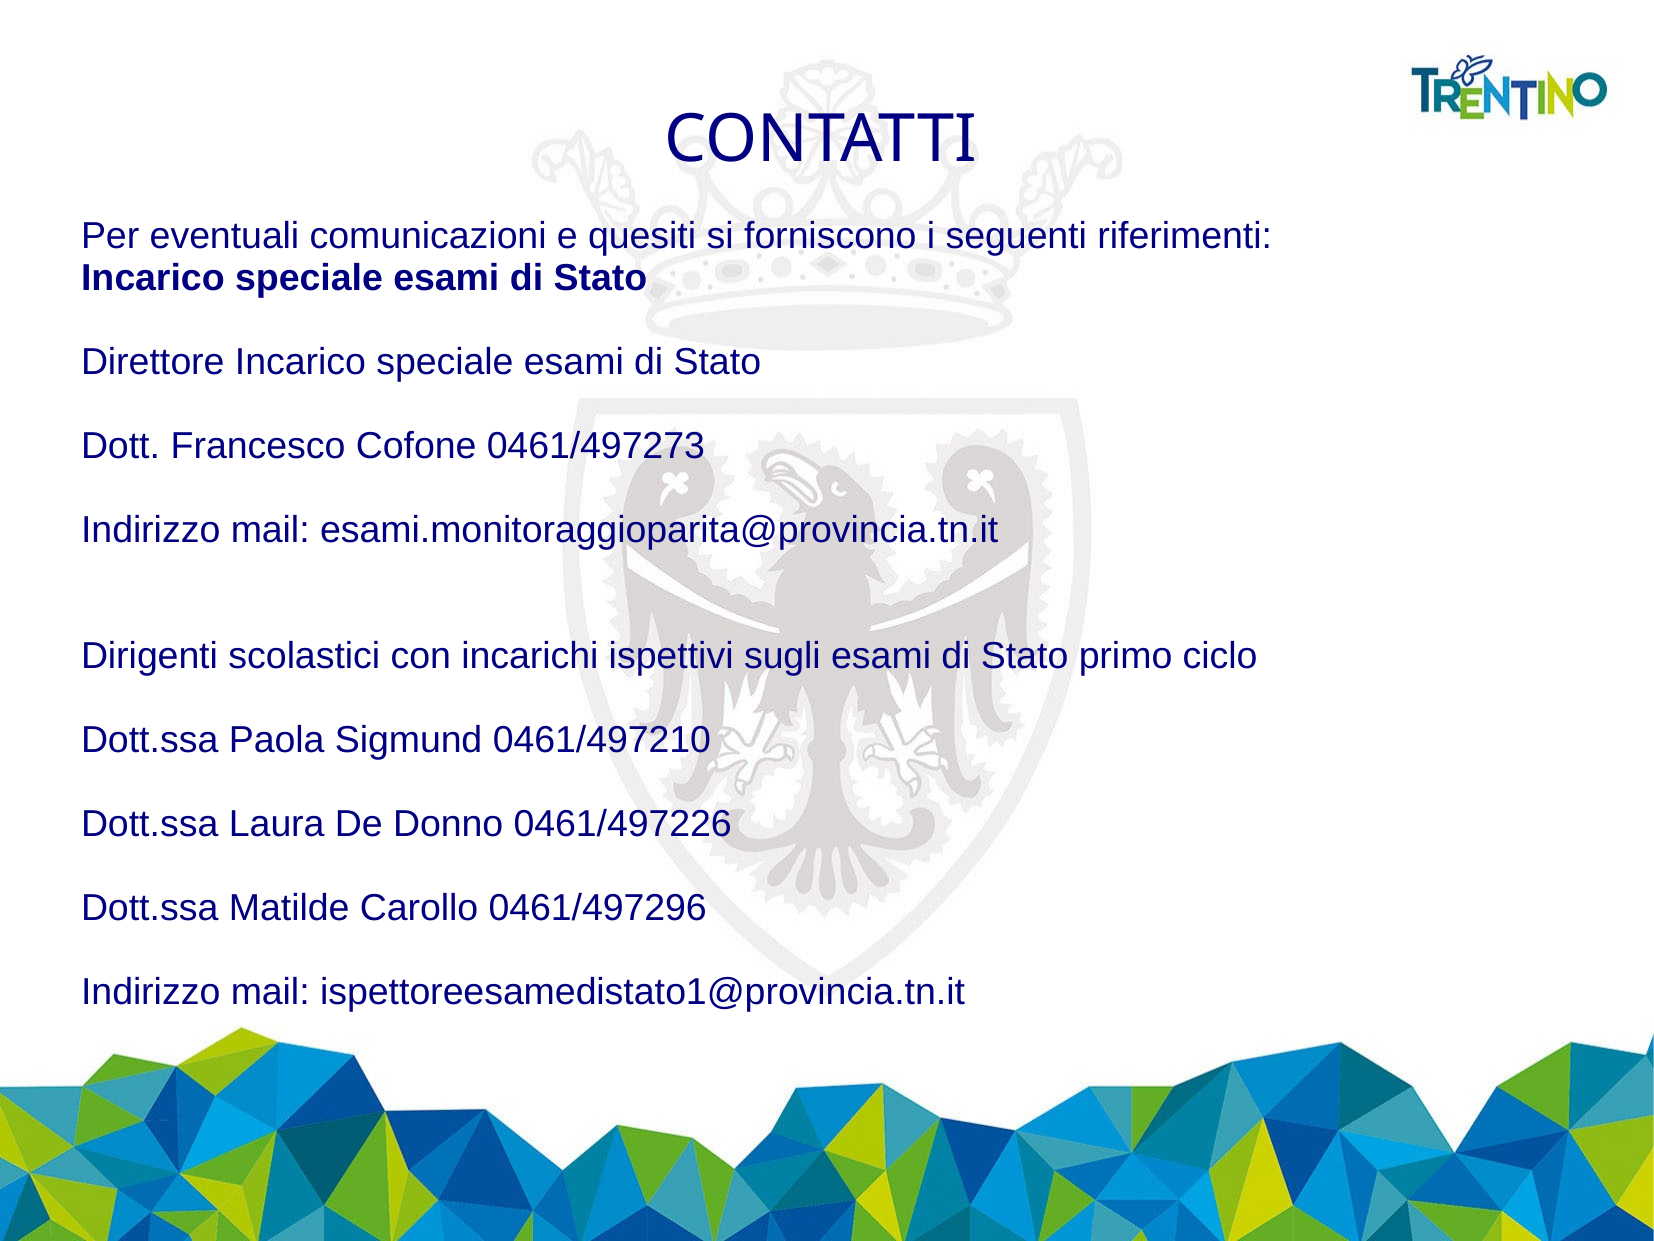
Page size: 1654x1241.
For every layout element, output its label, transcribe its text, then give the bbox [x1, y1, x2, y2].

text_box Per eventuali comunicazioni e quesiti si forniscono i seguenti riferimenti: Incarico speciale esami di Stato Direttore Incarico speciale esami di Stato Dott. Francesco Cofone 0461/497273 Indirizzo mail: esami.monitoraggioparita@provincia.tn.it Dirigenti scolastici con incarichi ispettivi sugli esami di Stato primo ciclo Dott.ssa Paola Sigmund 0461/497210 Dott.ssa Laura De Donno 0461/497226 Dott.ssa Matilde Carollo 0461/497296 Indirizzo mail: ispettoreesamedistato1@provincia.tn.it [66, 165, 1588, 1241]
text_box CONTATTI [47, 82, 1595, 201]
picture [0, 0, 1654, 1241]
